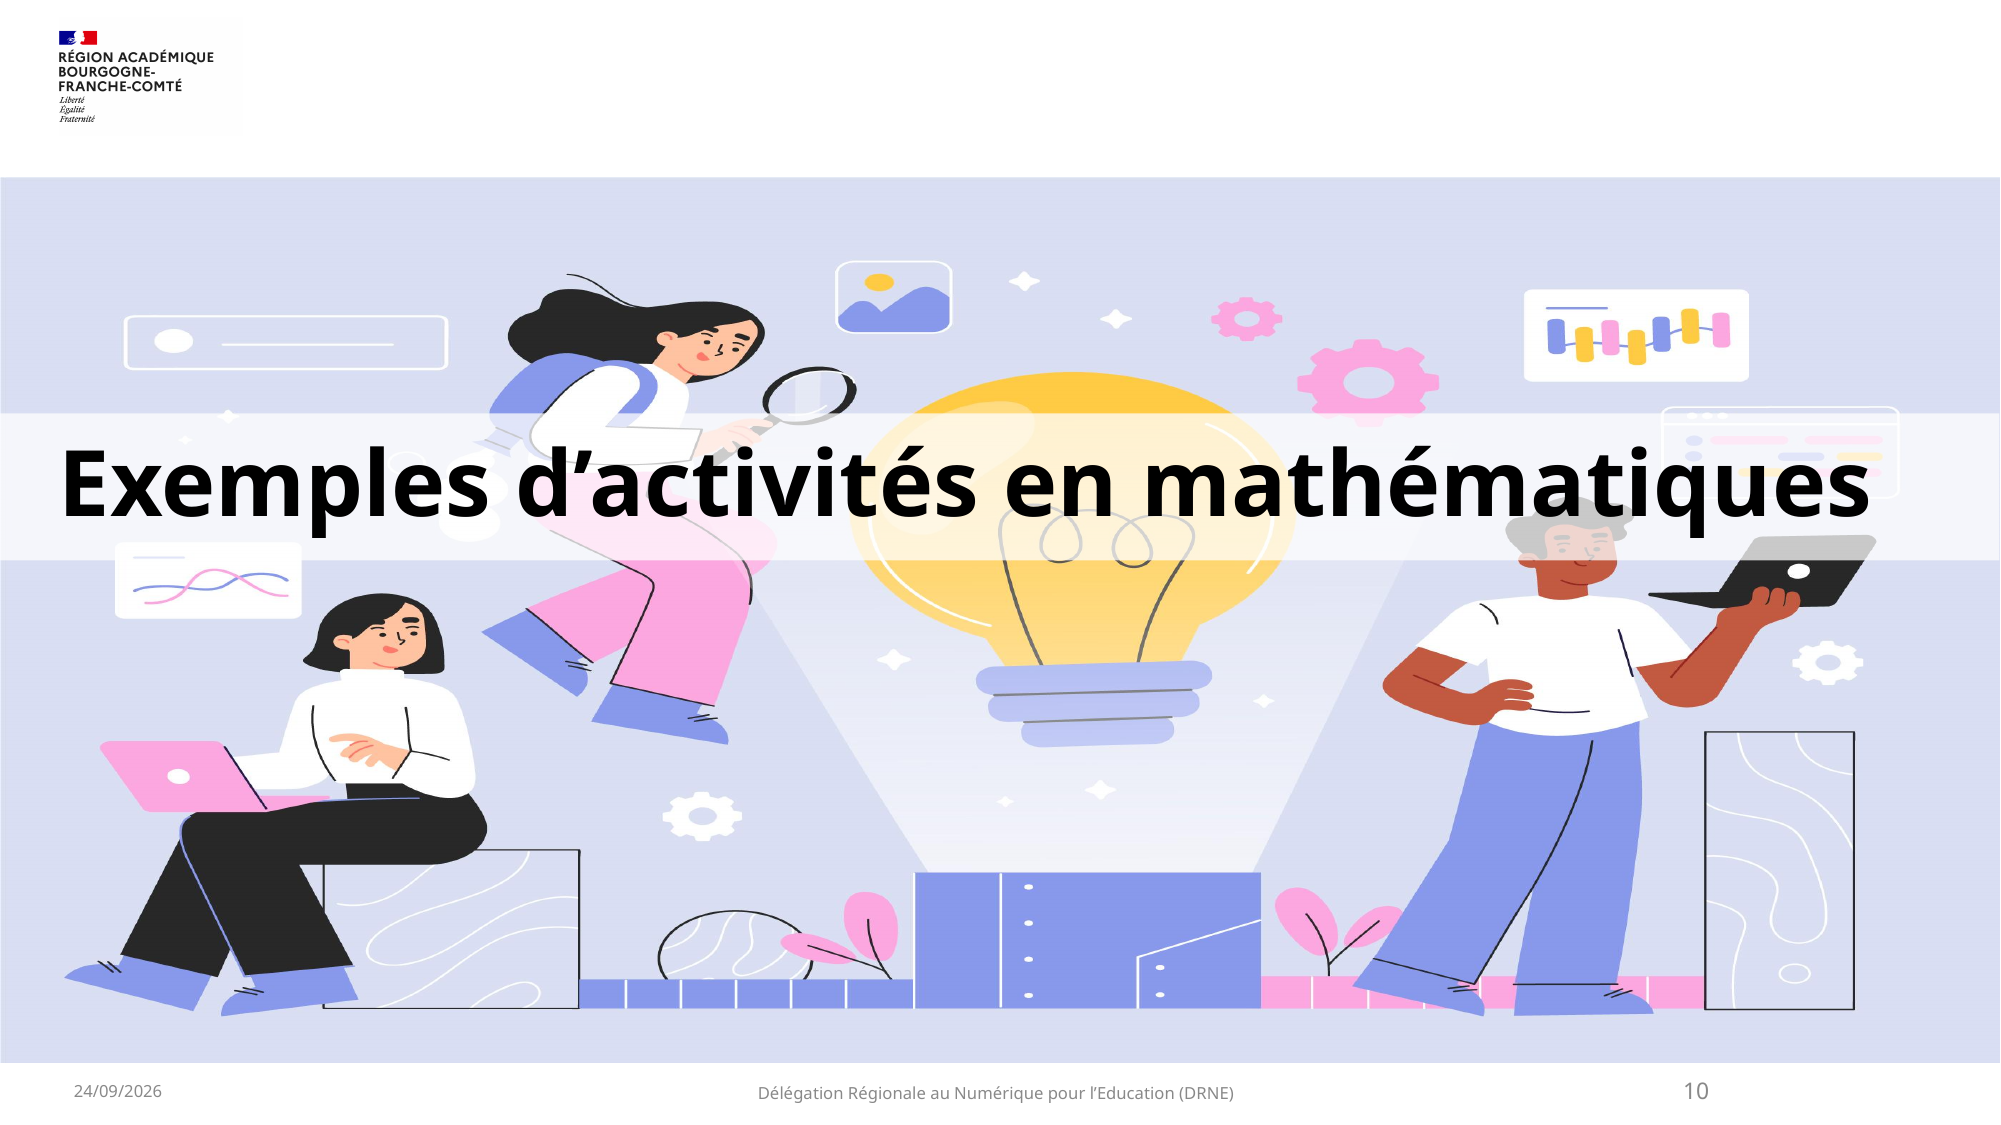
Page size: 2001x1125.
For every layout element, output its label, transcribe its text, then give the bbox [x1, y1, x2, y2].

picture [0, 561, 2000, 1063]
picture [0, 177, 2000, 413]
text_box 29/10/2024 [59, 1062, 295, 1122]
text_box Délégation Régionale au Numérique pour l’Education (DRNE) [546, 1063, 1432, 1122]
title Exemples d’activités en mathématiques [0, 413, 2000, 561]
text_box 10 [1683, 1062, 1919, 1122]
